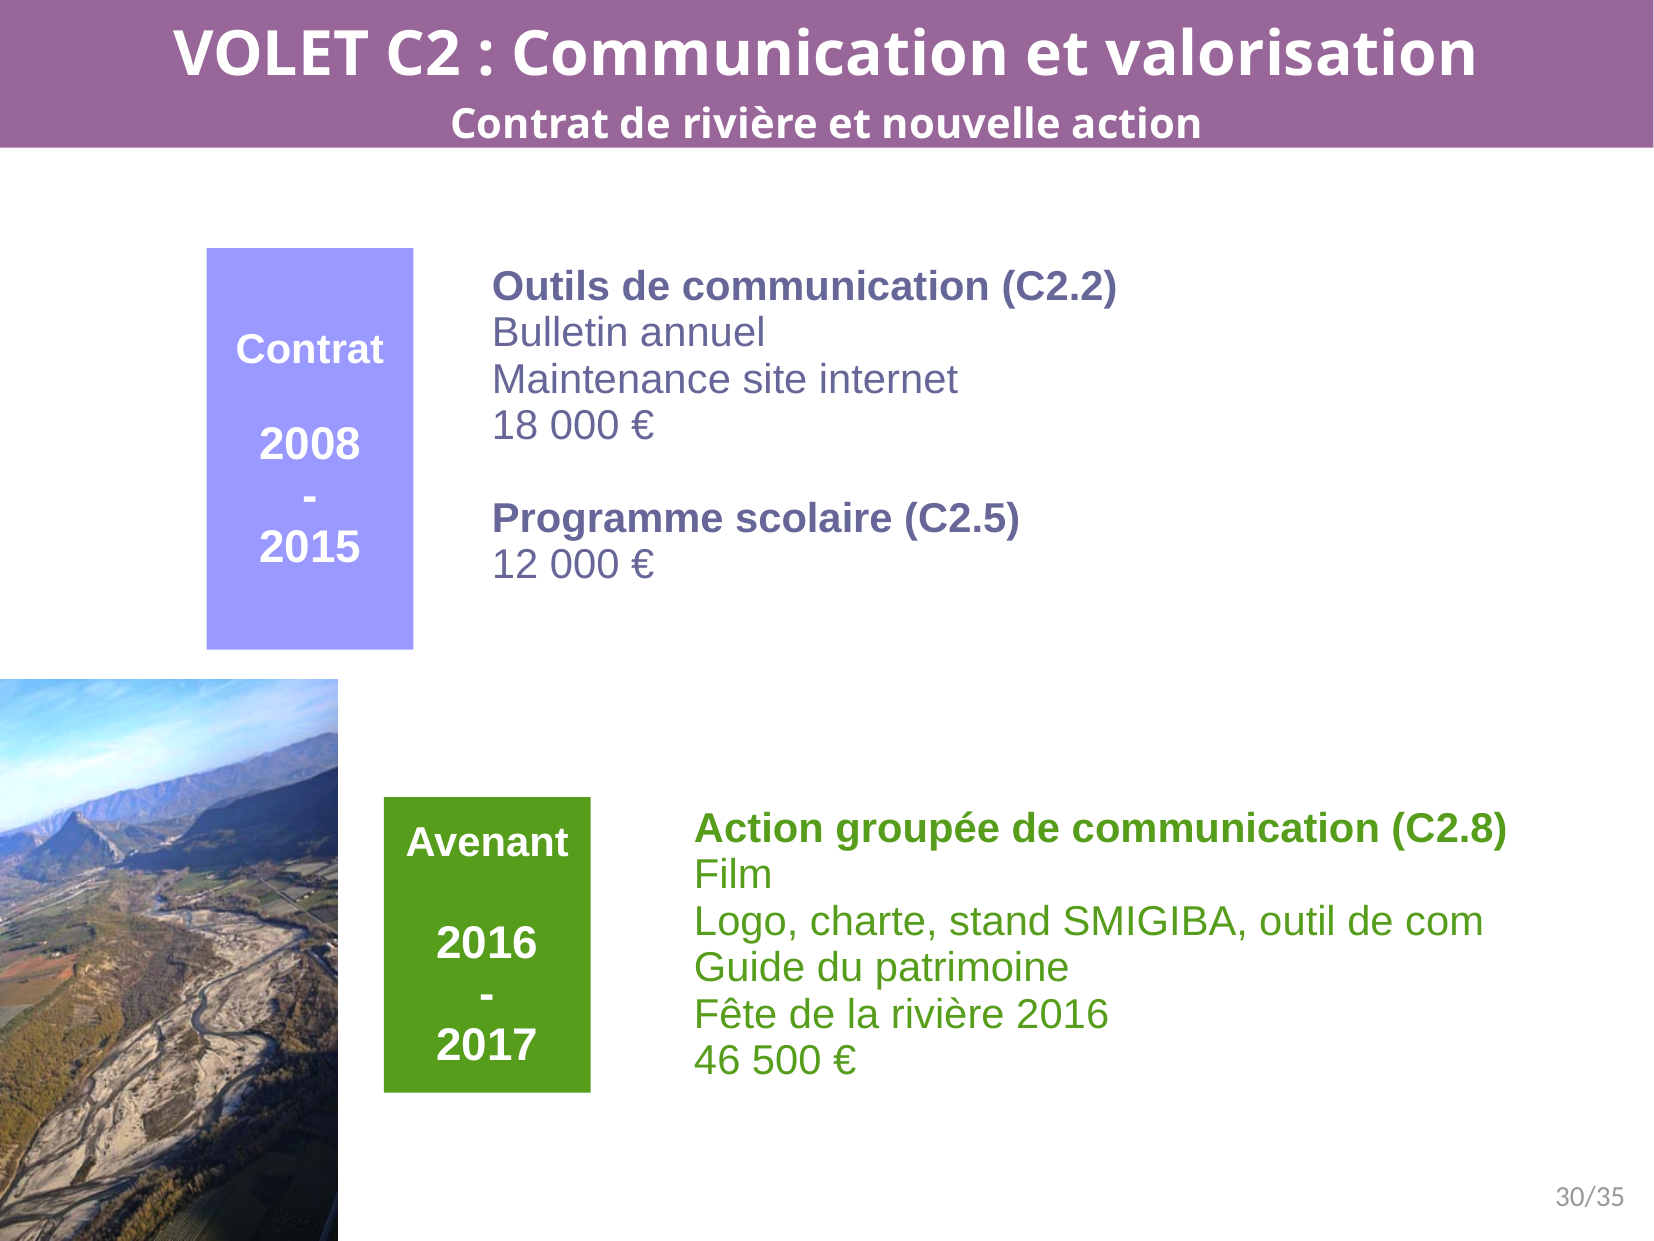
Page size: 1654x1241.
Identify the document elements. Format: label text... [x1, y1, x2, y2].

text_box Contrat 2008 - 2015 [206, 248, 414, 650]
text_box Outils de communication (C2.2) Bulletin annuel Maintenance site internet 18 000 € Programme scolaire (C2.5) 12 000 € [477, 255, 1600, 599]
text_box Action groupée de communication (C2.8) Film Logo, charte, stand SMIGIBA, outil de com Guide du patrimoine Fête de la rivière 2016 46 500 € [679, 797, 1595, 1136]
text_box Avenant 2016 - 2017 [383, 797, 591, 1093]
text_box VOLET C2 : Communication et valorisation Contrat de rivière et nouvelle action [0, 0, 1654, 148]
picture [0, 679, 338, 1241]
